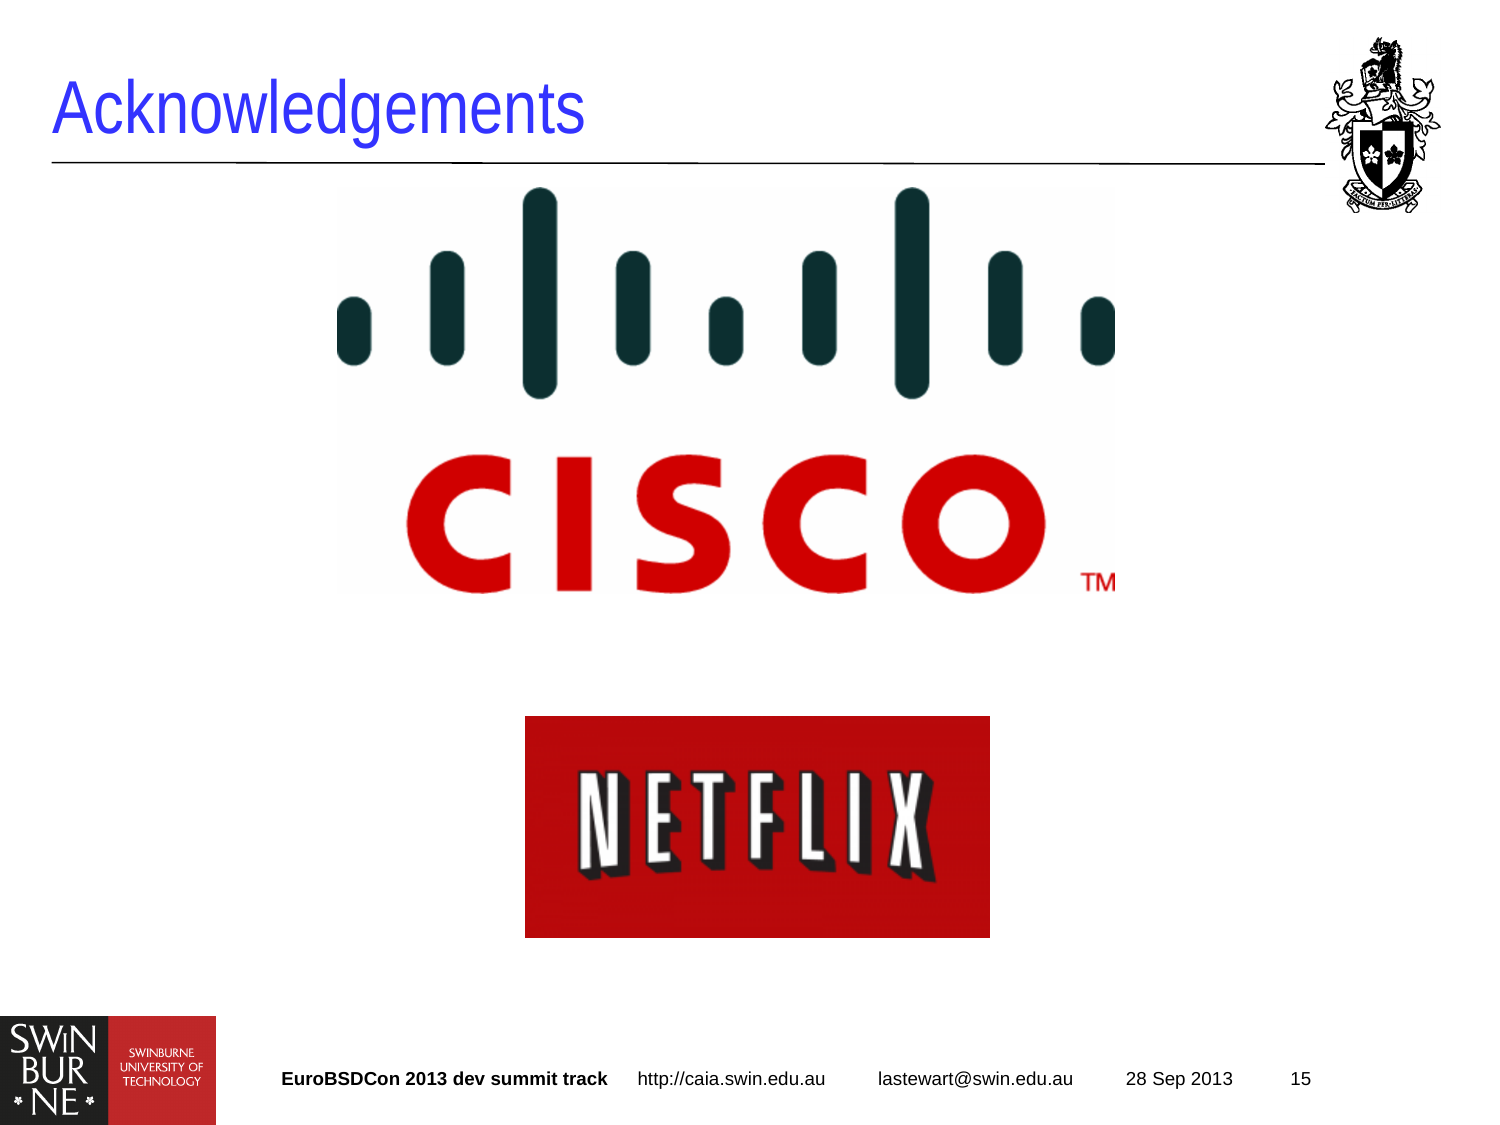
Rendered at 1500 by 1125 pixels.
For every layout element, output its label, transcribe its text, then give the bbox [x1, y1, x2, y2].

picture [525, 716, 990, 938]
picture [337, 187, 1115, 594]
picture [0, 1016, 216, 1125]
title Acknowledgements [52, 58, 1325, 164]
picture [1325, 37, 1441, 213]
